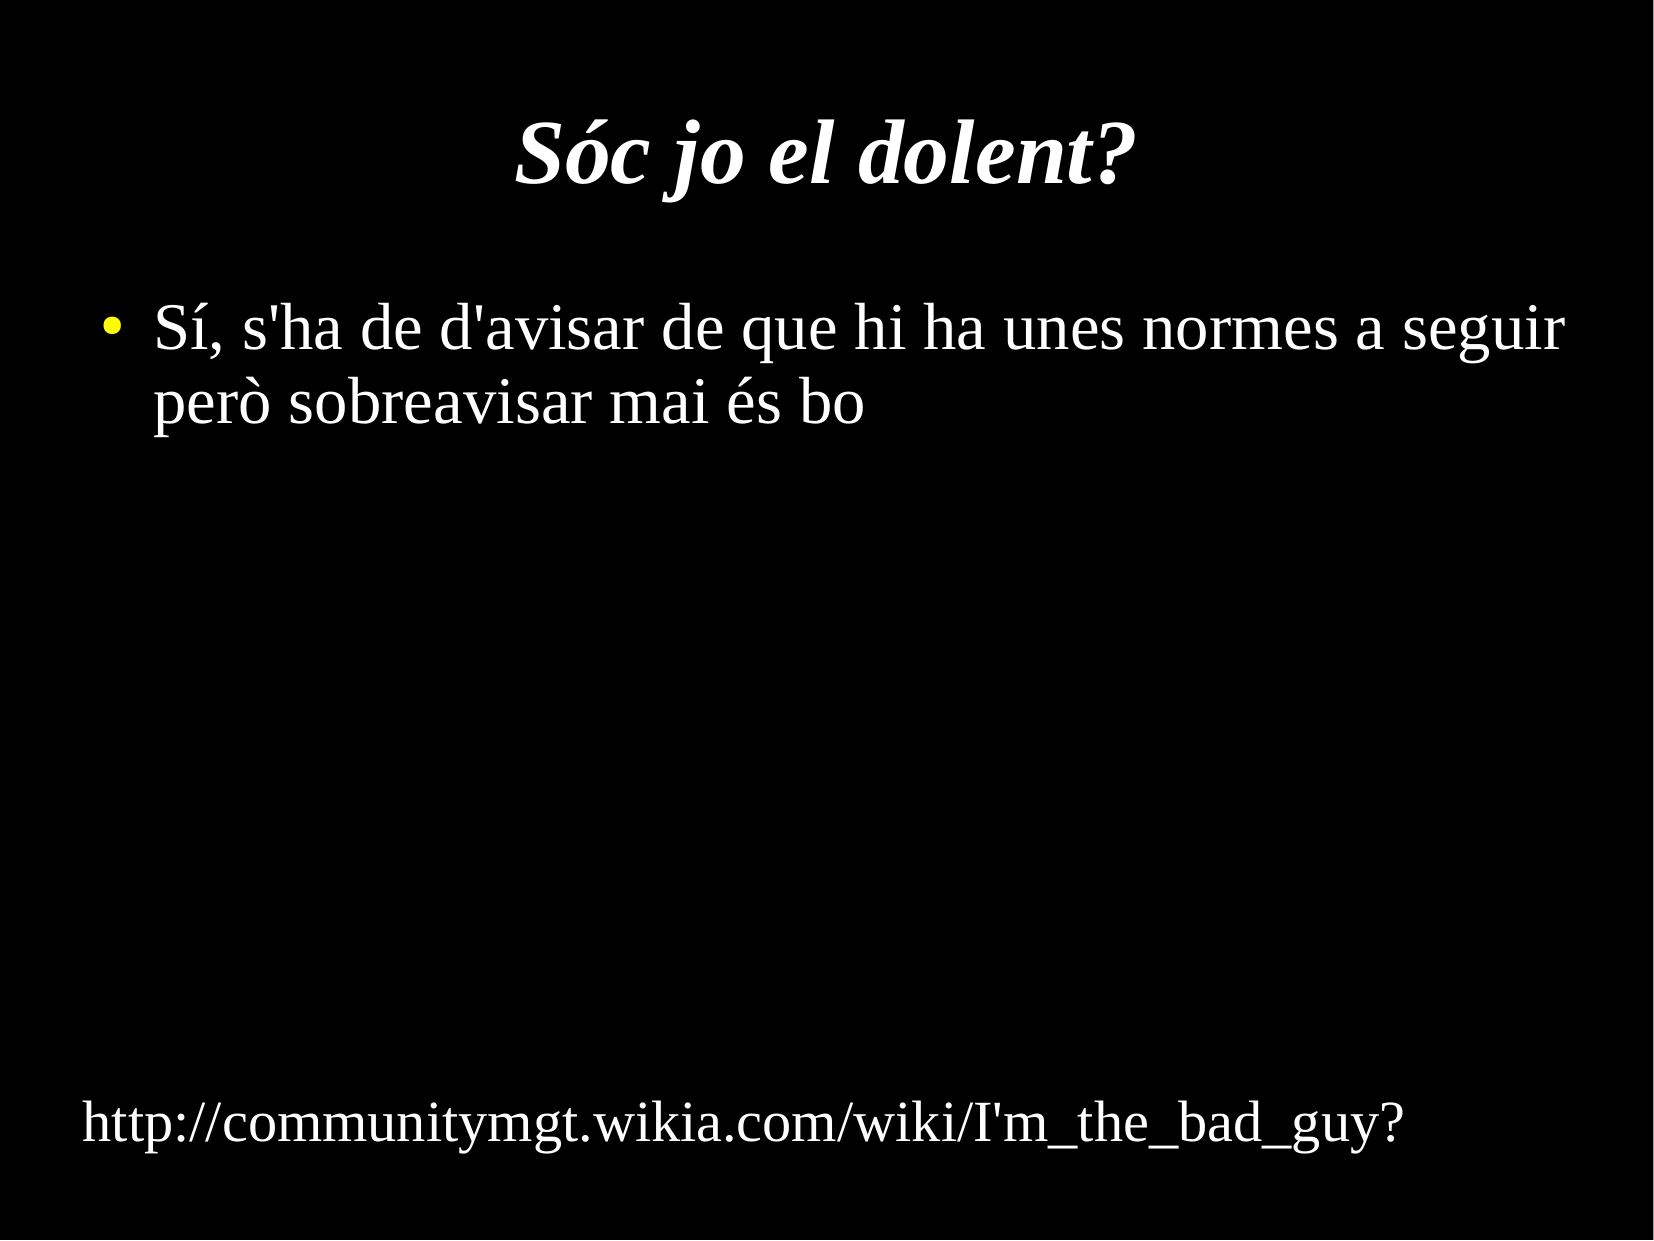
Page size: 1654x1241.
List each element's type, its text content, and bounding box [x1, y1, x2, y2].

list Sí, s'ha de d'avisar de que hi ha unes normes a seguir però sobreavisar mai és bo http://communitymgt.wikia.com/wiki/I'm_the_bad_guy? [82, 290, 1571, 1154]
title Sóc jo el dolent? [82, 56, 1571, 250]
